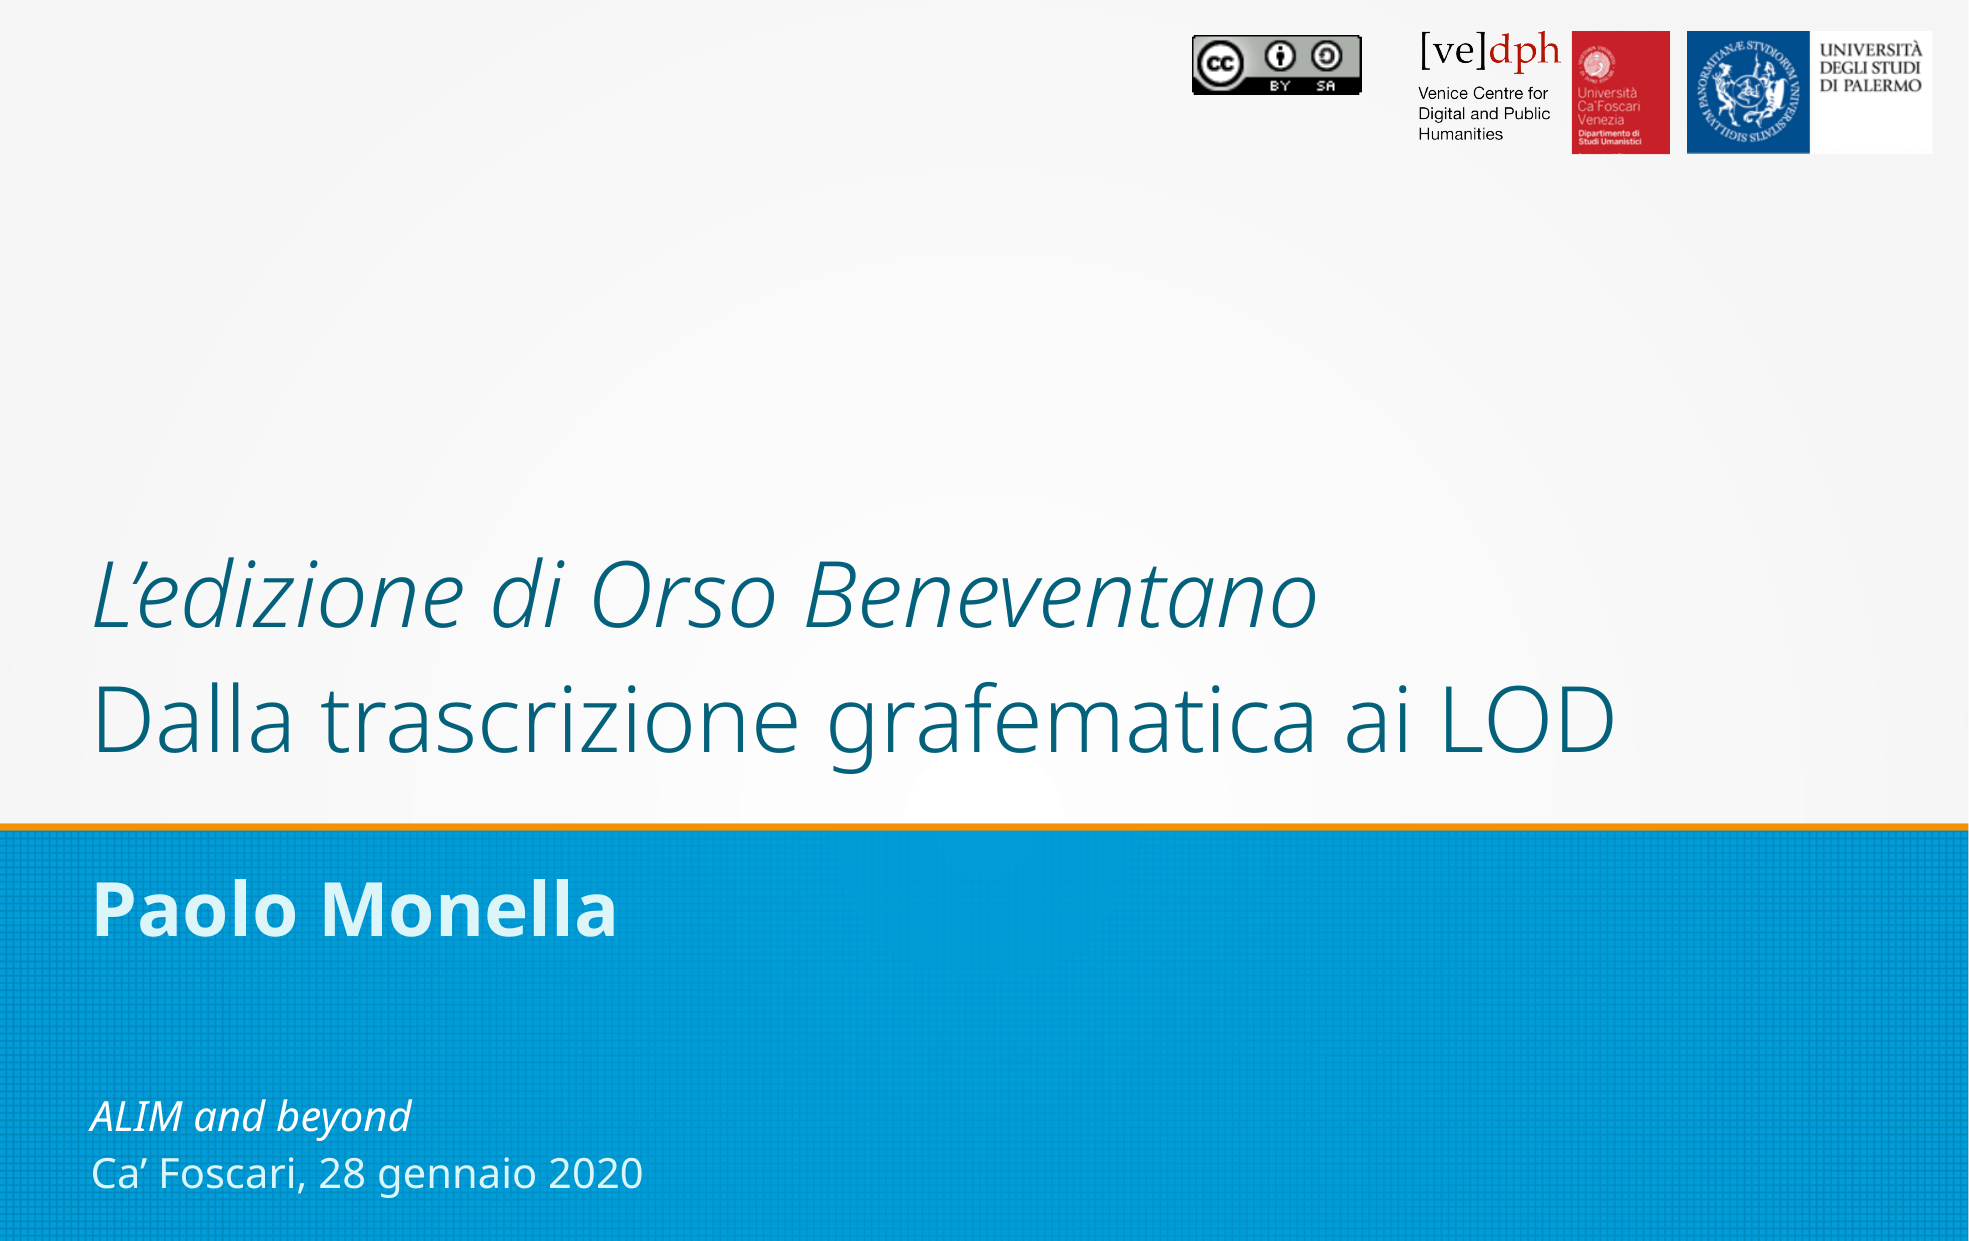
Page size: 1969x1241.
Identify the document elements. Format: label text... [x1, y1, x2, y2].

subtitle Paolo Monella [90, 855, 1861, 957]
picture [0, 0, 1969, 830]
title L’edizione di Orso Beneventano Dalla trascrizione grafematica ai LOD [90, 49, 1862, 781]
text_box ALIM and beyond Ca’ Foscari, 28 gennaio 2020 [90, 1086, 1861, 1229]
